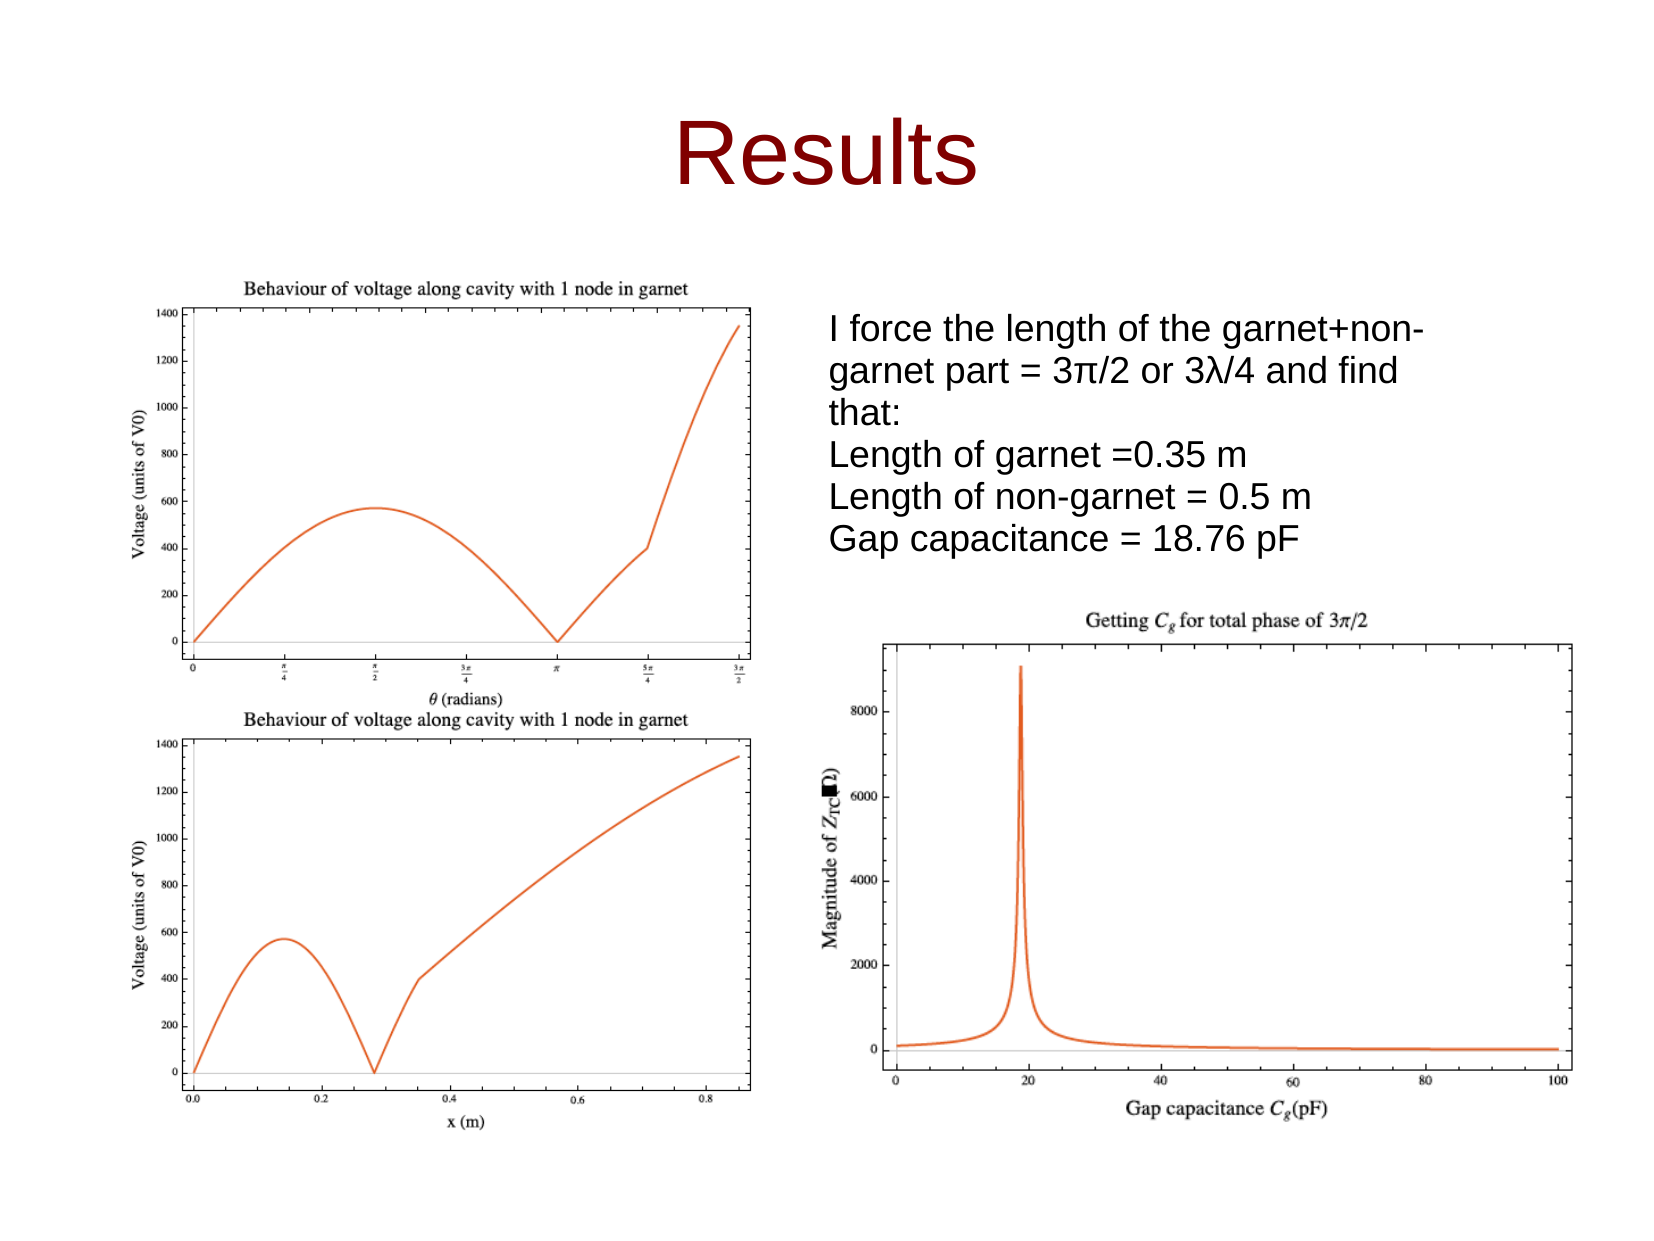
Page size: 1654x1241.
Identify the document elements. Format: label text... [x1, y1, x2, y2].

picture [90, 263, 1639, 1148]
text_box I force the length of the garnet+non-garnet part = 3π/2 or 3λ/4 and find that: Length of garnet =0.35 m Length of non-garnet = 0.5 m Gap capacitance = 18.76 pF [813, 300, 1459, 579]
title Results [82, 49, 1571, 257]
